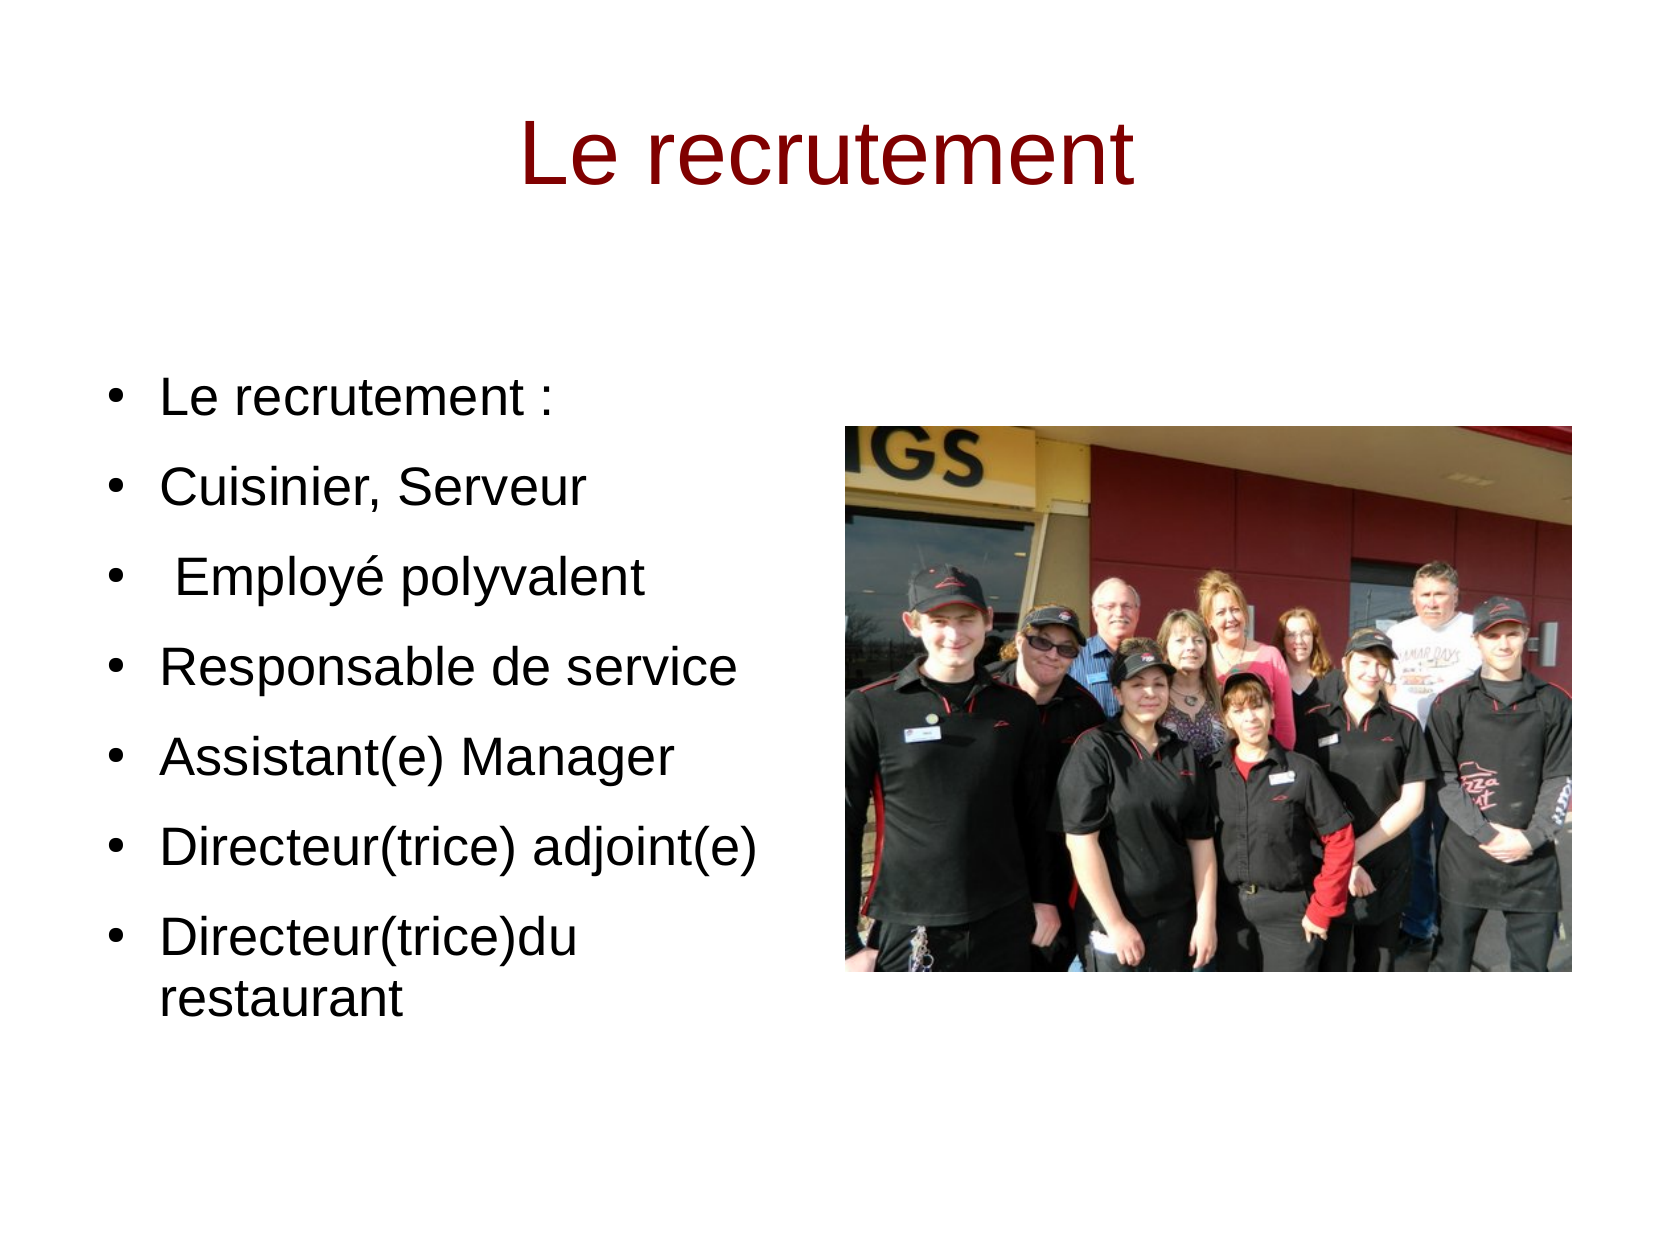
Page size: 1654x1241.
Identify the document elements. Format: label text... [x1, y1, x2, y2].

list Le recrutement : Cuisinier, Serveur Employé polyvalent Responsable de service Assistant(e) Manager Directeur(trice) adjoint(e) Directeur(trice)du restaurant [88, 366, 815, 1028]
title Le recrutement [82, 49, 1571, 257]
picture [845, 426, 1572, 973]
